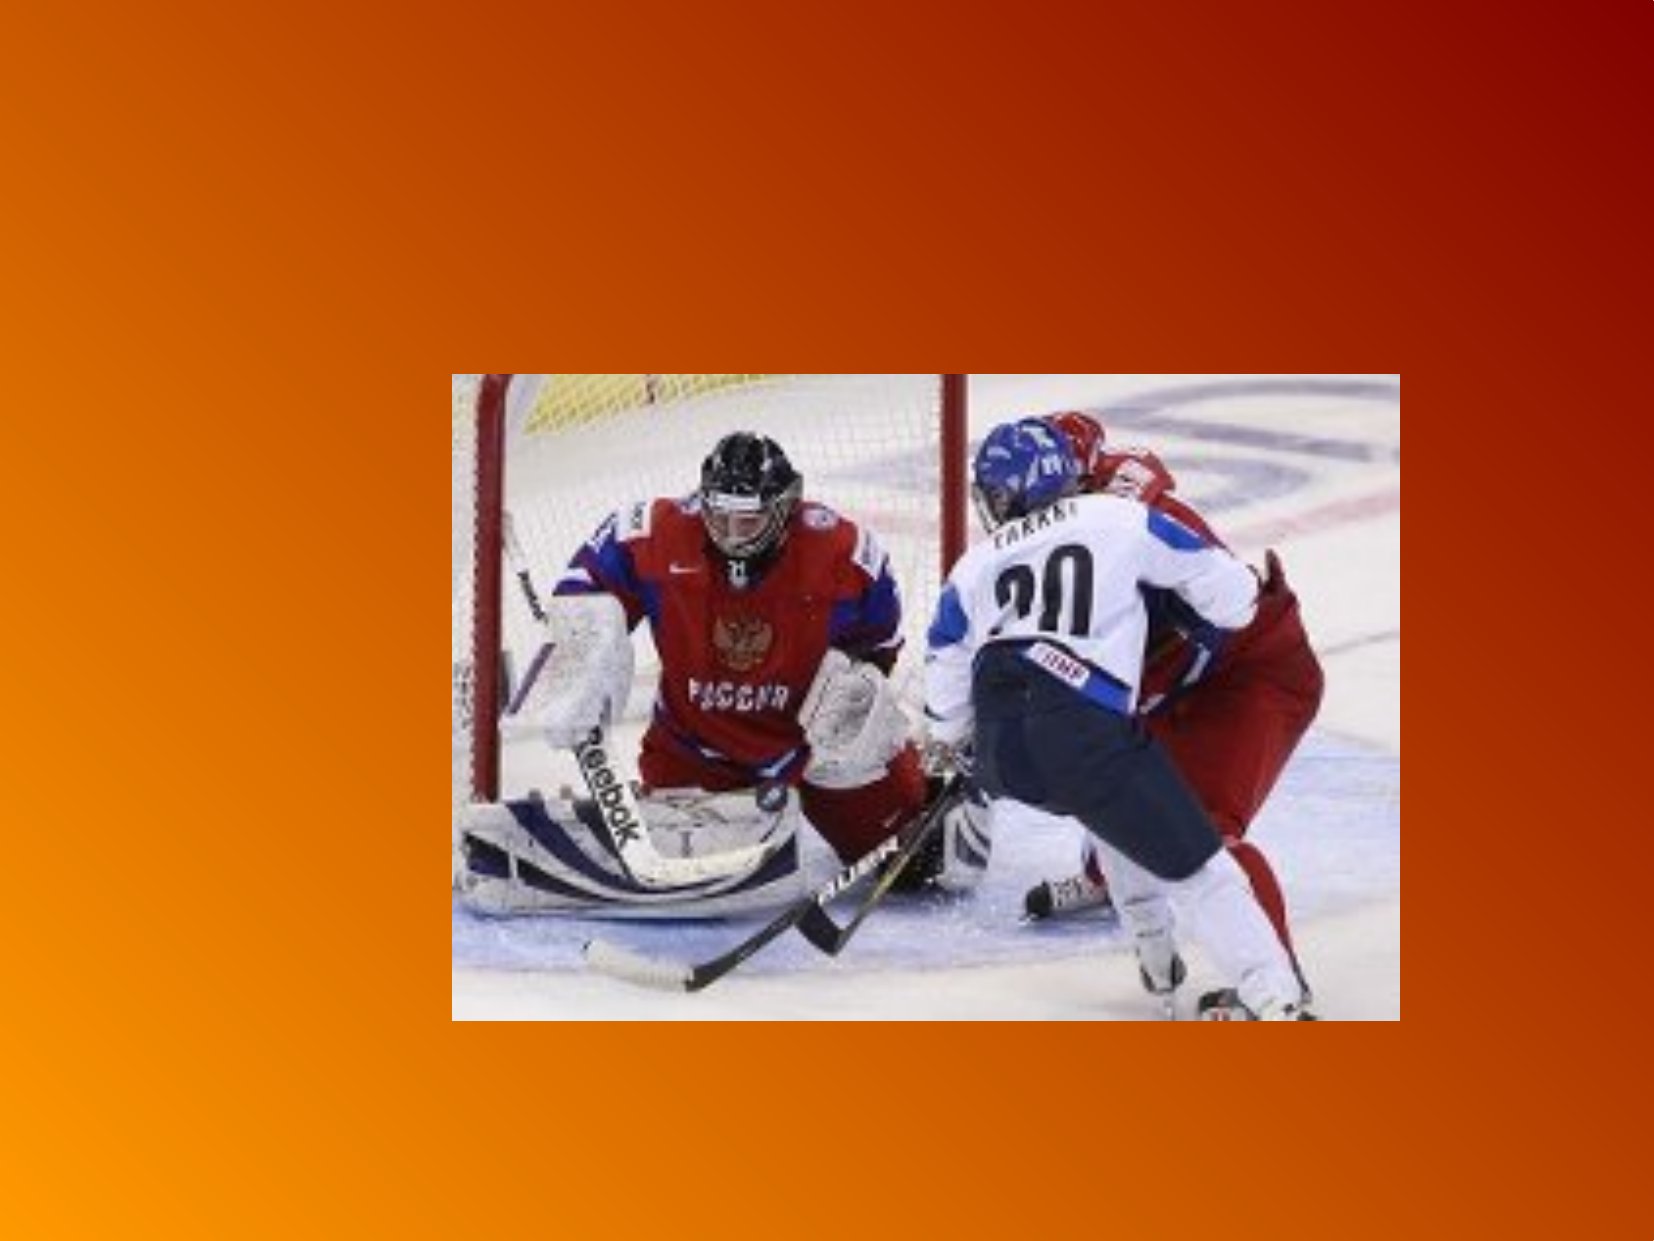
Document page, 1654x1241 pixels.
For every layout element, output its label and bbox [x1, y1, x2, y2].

picture [452, 374, 1400, 1021]
